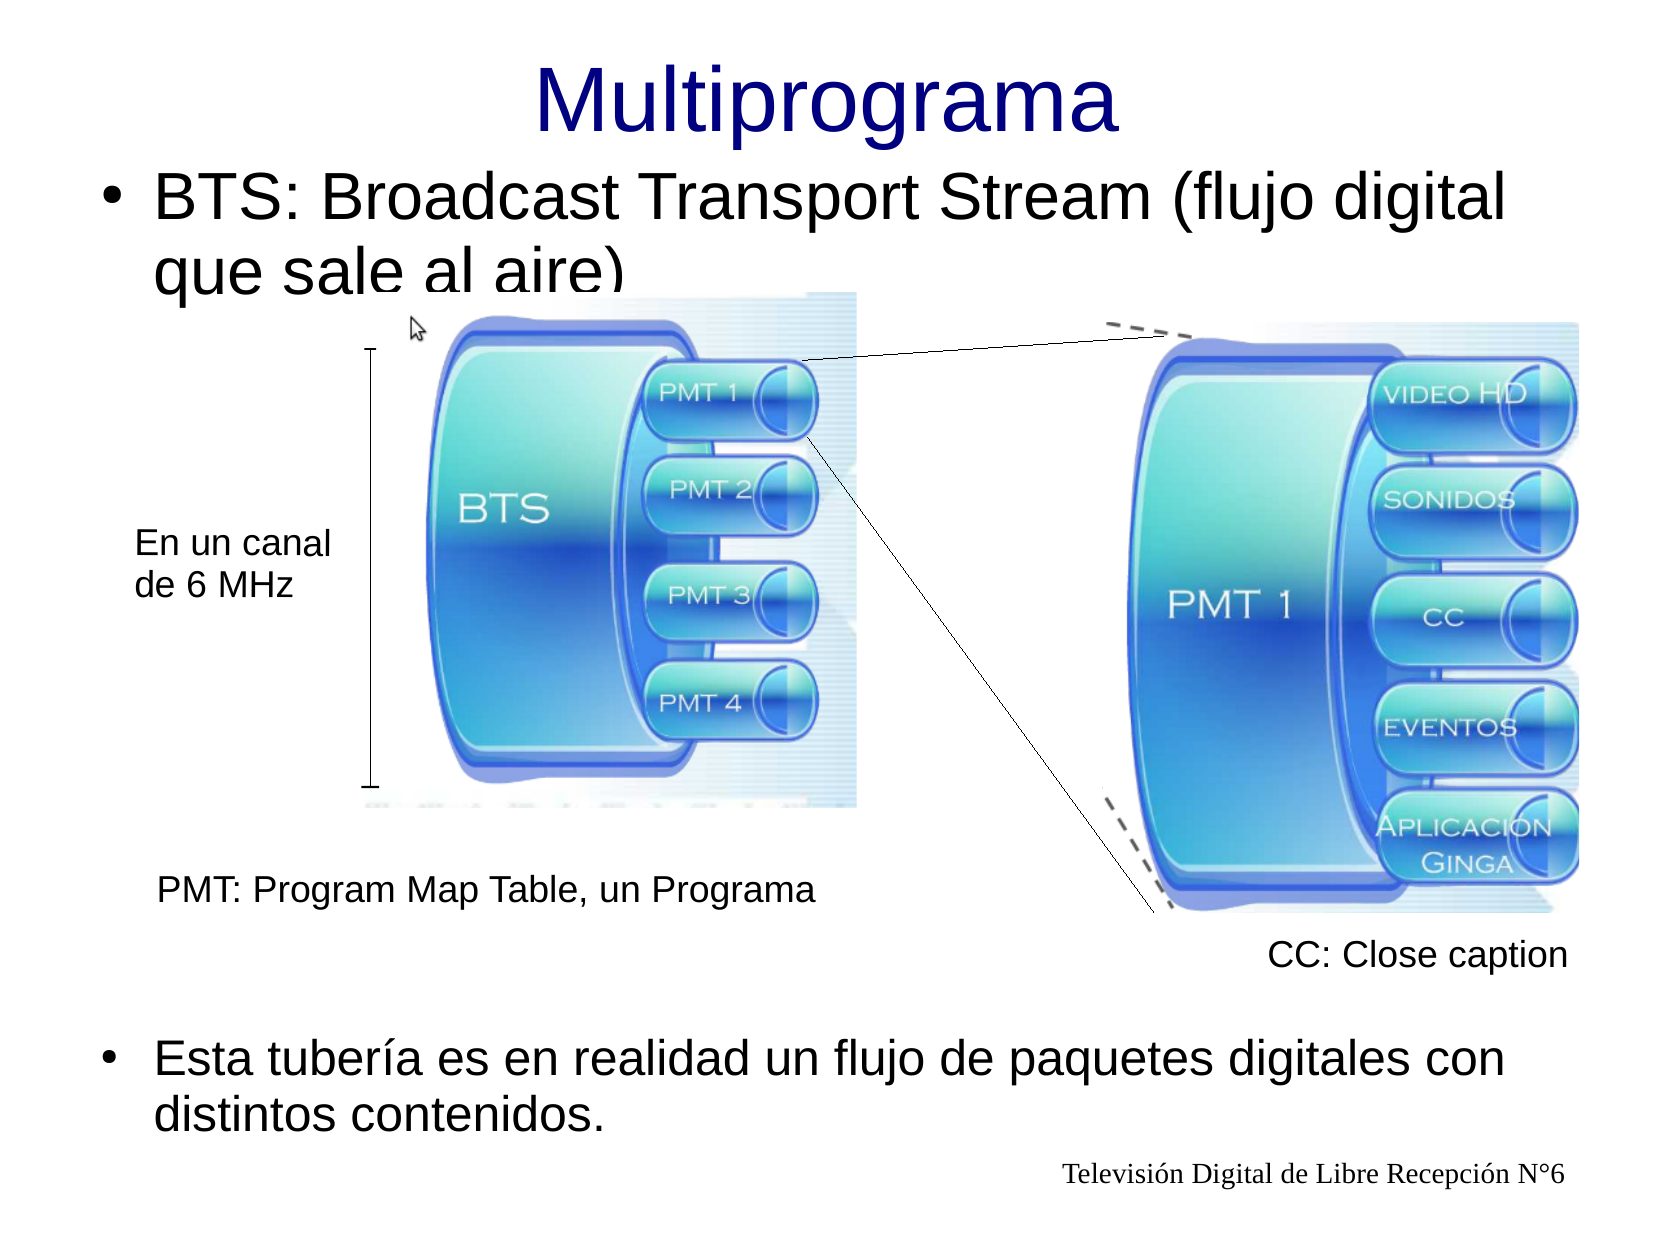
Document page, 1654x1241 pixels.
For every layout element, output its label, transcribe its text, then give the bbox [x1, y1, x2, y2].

text_box CC: Close caption [1252, 925, 1584, 983]
picture [1102, 322, 1580, 913]
picture [364, 350, 370, 785]
title Multiprograma [82, 47, 1571, 151]
picture [364, 292, 857, 808]
list BTS: Broadcast Transport Stream (flujo digital que sale al aire) [82, 159, 1538, 331]
text_box PMT: Program Map Table, un Programa [141, 861, 837, 919]
list Esta tubería es en realidad un flujo de paquetes digitales con distintos contenidos. [82, 1030, 1538, 1219]
text_box En un canal de 6 MHz [119, 513, 366, 614]
